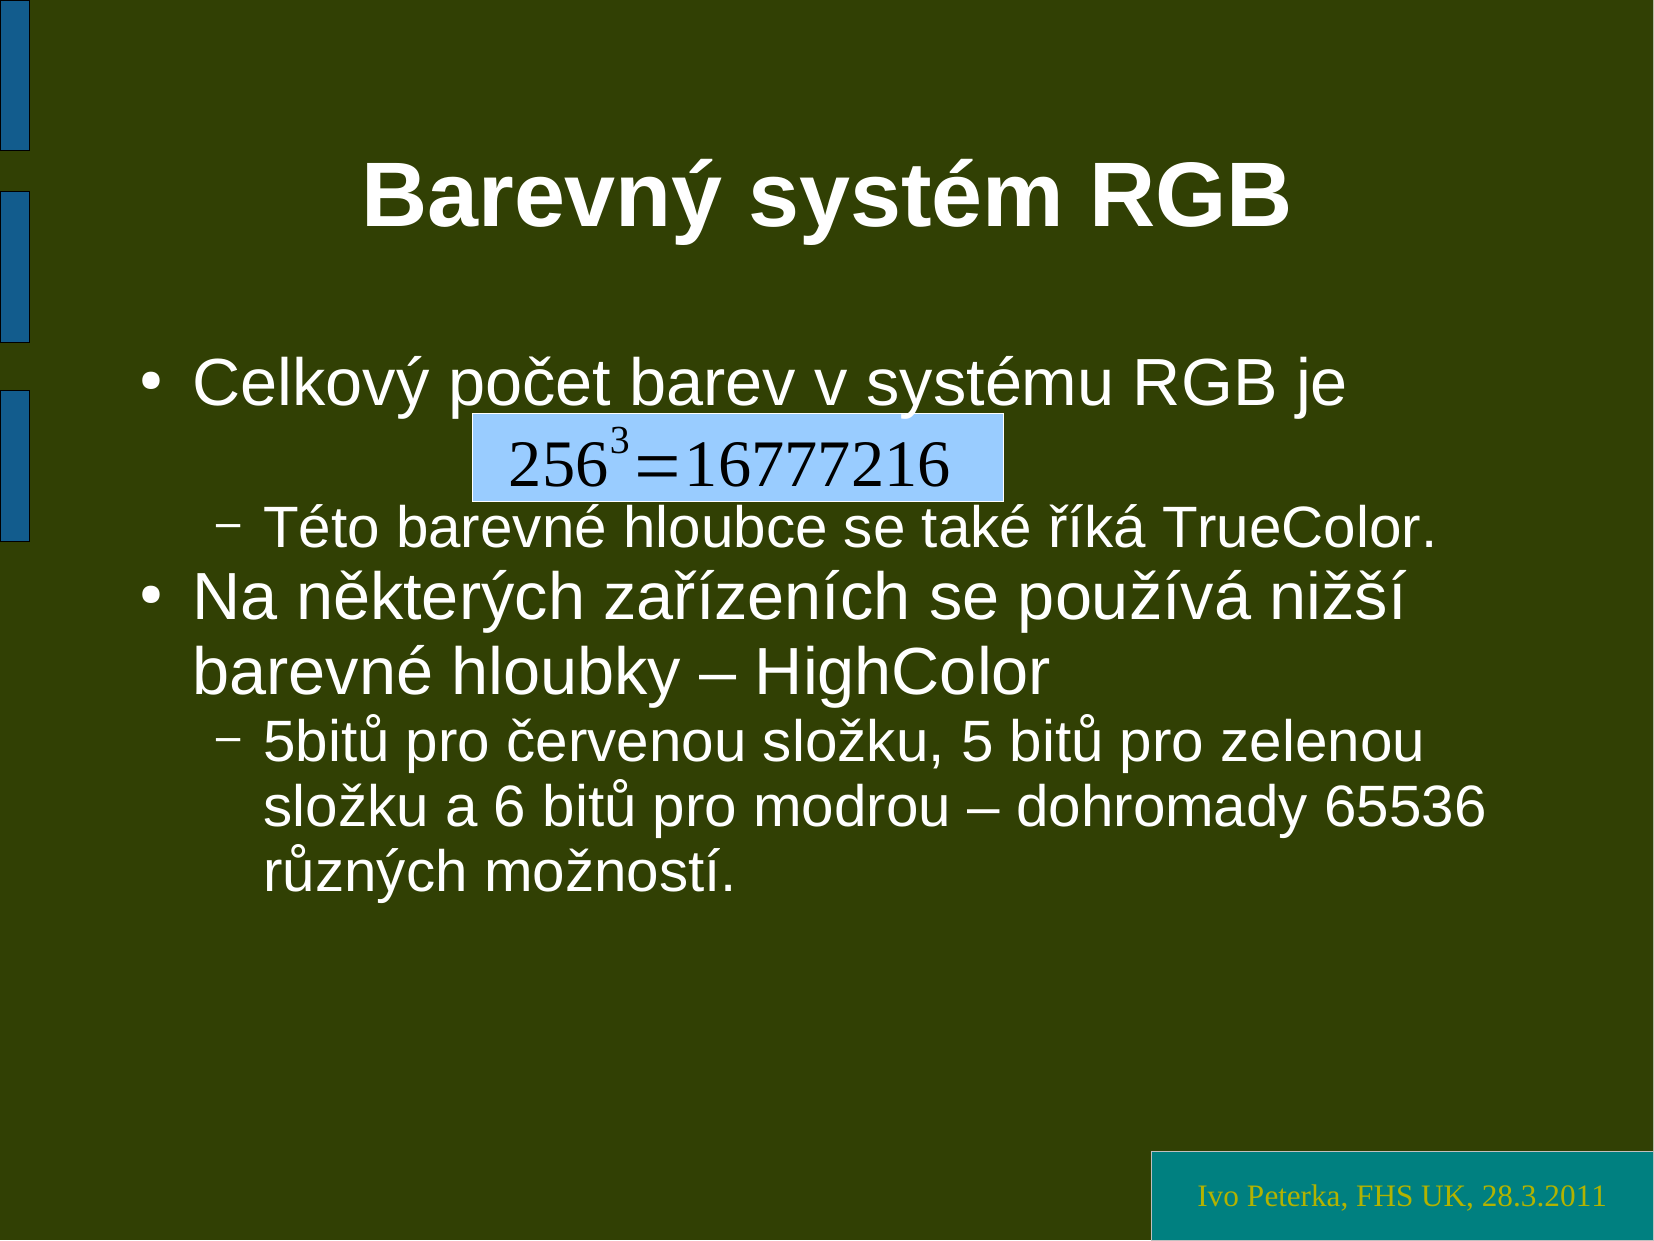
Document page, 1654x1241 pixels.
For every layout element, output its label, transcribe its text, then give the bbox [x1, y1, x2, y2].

chart [501, 418, 959, 502]
title Barevný systém RGB [121, 98, 1534, 291]
list Celkový počet barev v systému RGB je Této barevné hloubce se také říká TrueColor. Na některých zařízeních se používá nižší barevné hloubky – HighColor 5bitů pro červenou složku, 5 bitů pro zelenou složku a 6 bitů pro modrou – dohromady 65536 různých možností. [121, 344, 1534, 1112]
